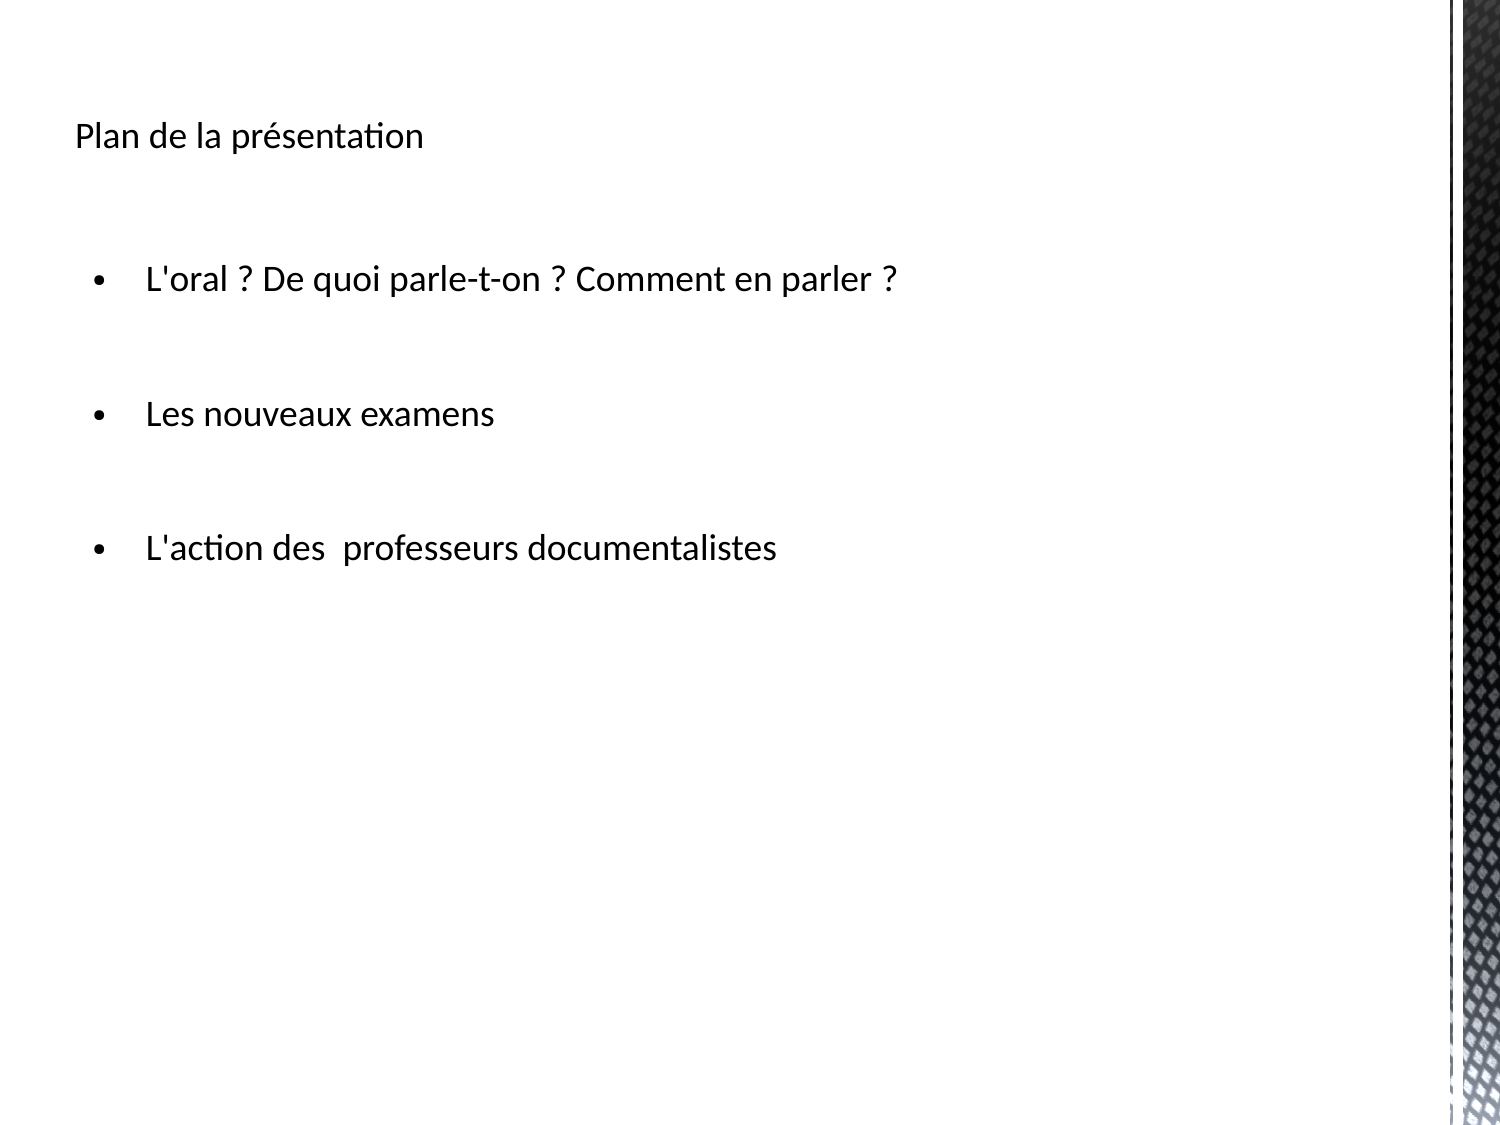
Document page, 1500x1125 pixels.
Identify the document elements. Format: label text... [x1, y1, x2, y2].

title Plan de la présentation [75, 44, 1425, 233]
picture [1447, 0, 1500, 1125]
list L'oral ? De quoi parle-t-on ? Comment en parler ? Les nouveaux examens L'action des professeurs documentalistes [75, 263, 1425, 916]
